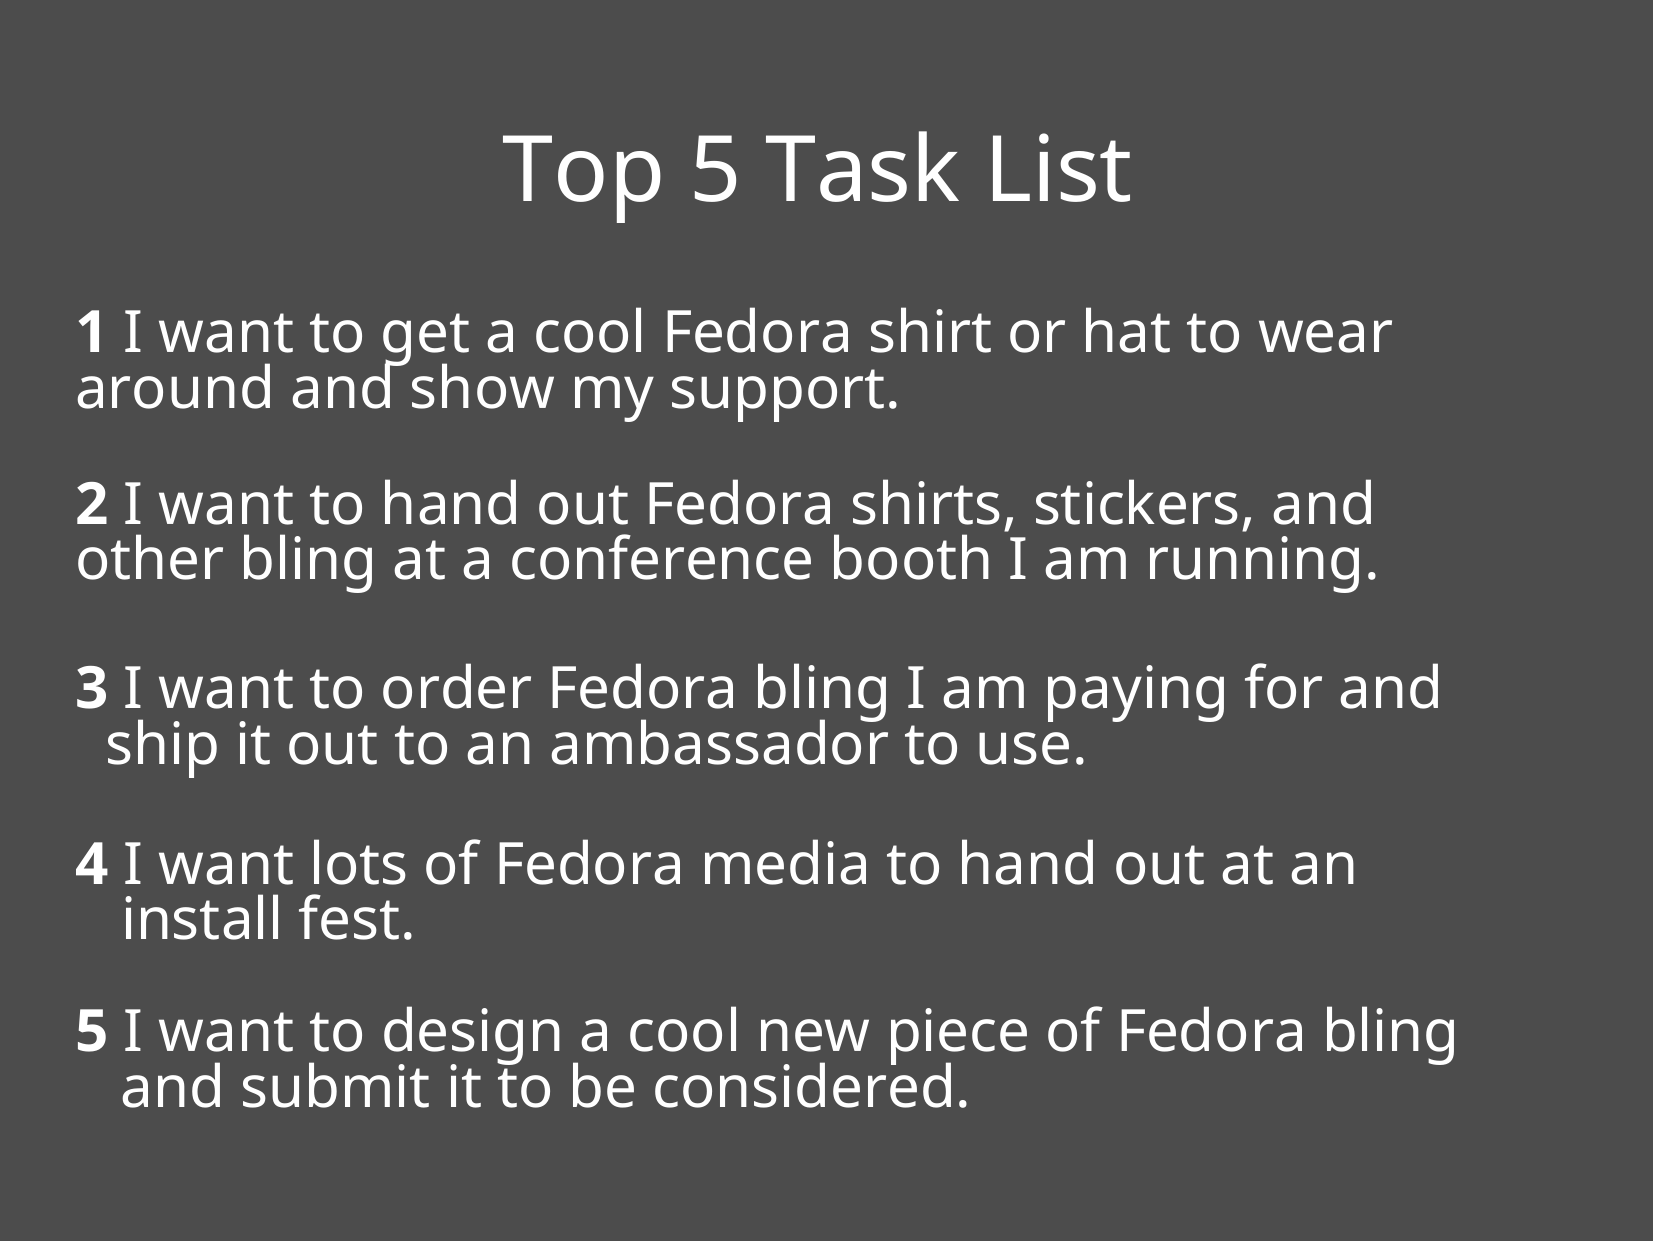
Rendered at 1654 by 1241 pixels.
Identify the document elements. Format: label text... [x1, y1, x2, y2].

title 5 I want to design a cool new piece of Fedora bling and submit it to be considered. [75, 989, 1562, 1137]
title 1 I want to get a cool Fedora shirt or hat to wear around and show my support. [75, 260, 1562, 431]
title 2 I want to hand out Fedora shirts, stickers, and other bling at a conference booth I am running. [75, 431, 1562, 635]
title 3 I want to order Fedora bling I am paying for and ship it out to an ambassador to use. [75, 635, 1562, 805]
title 4 I want lots of Fedora media to hand out at an install fest. [75, 815, 1562, 976]
title Top 5 Task List [75, 71, 1562, 260]
